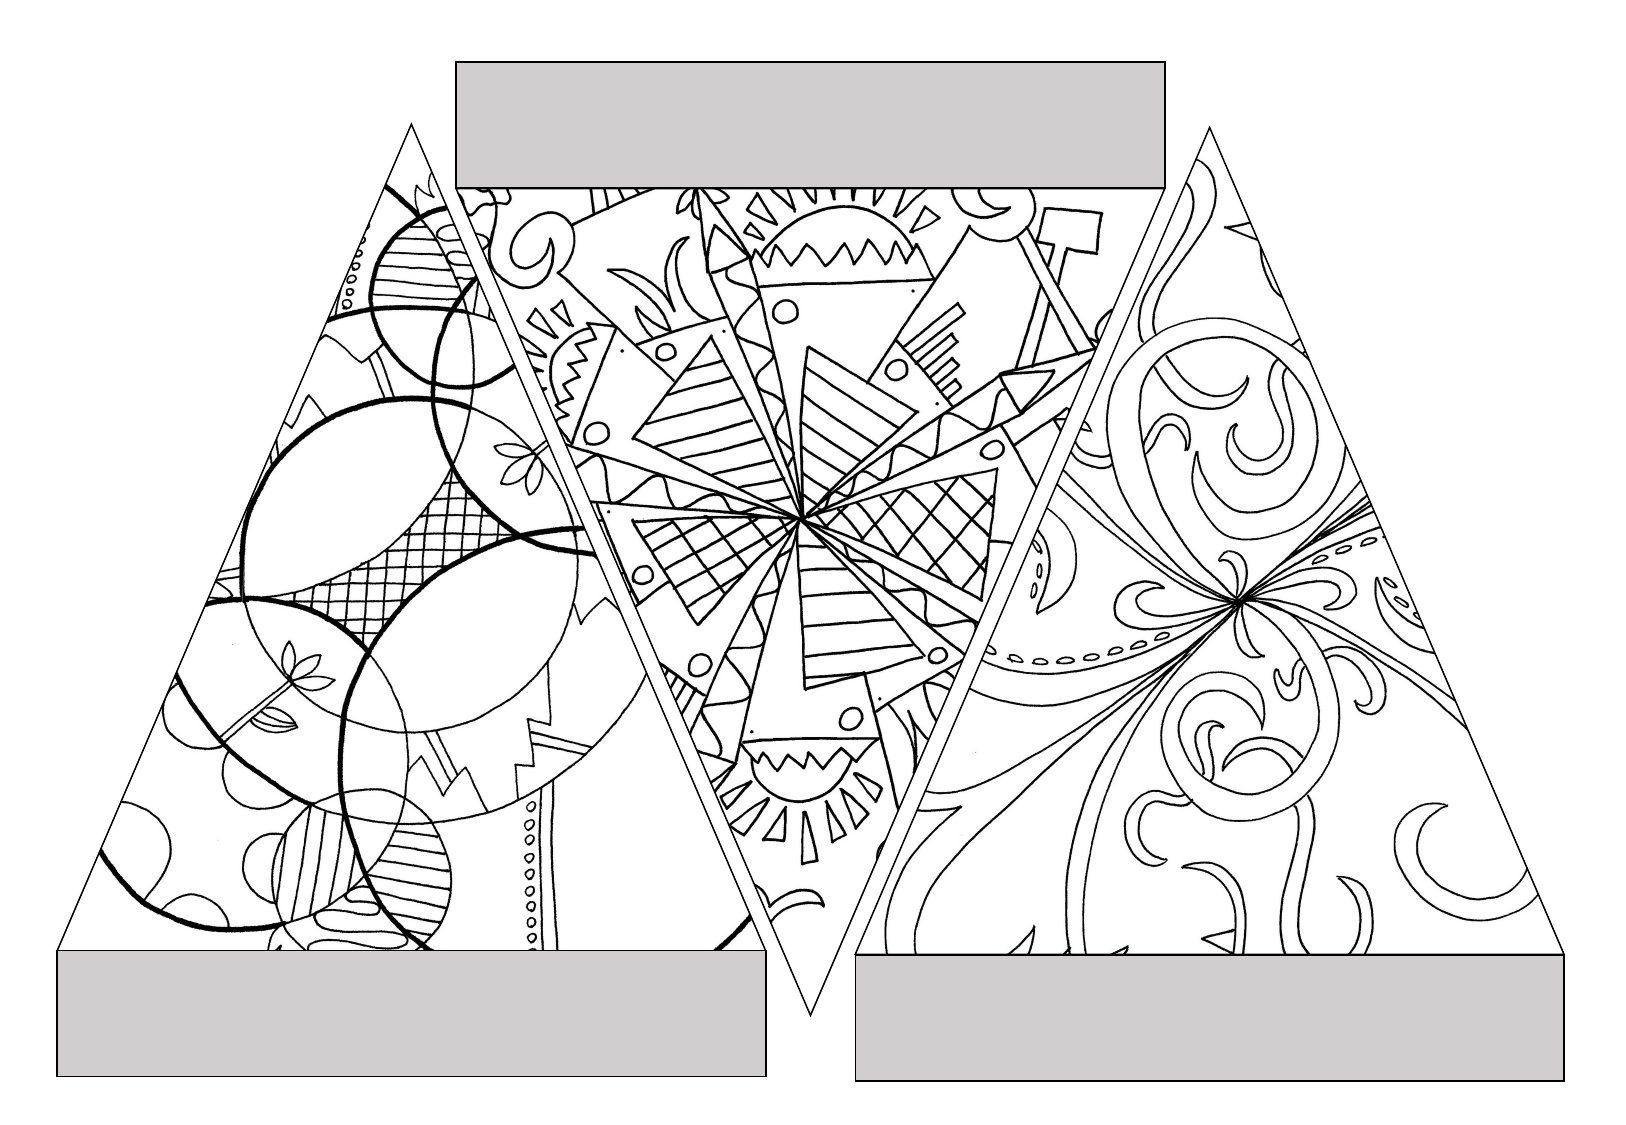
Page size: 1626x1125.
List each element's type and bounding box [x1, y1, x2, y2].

text_box [57, 124, 766, 1077]
text_box [456, 62, 1165, 1016]
text_box [855, 127, 1565, 1081]
